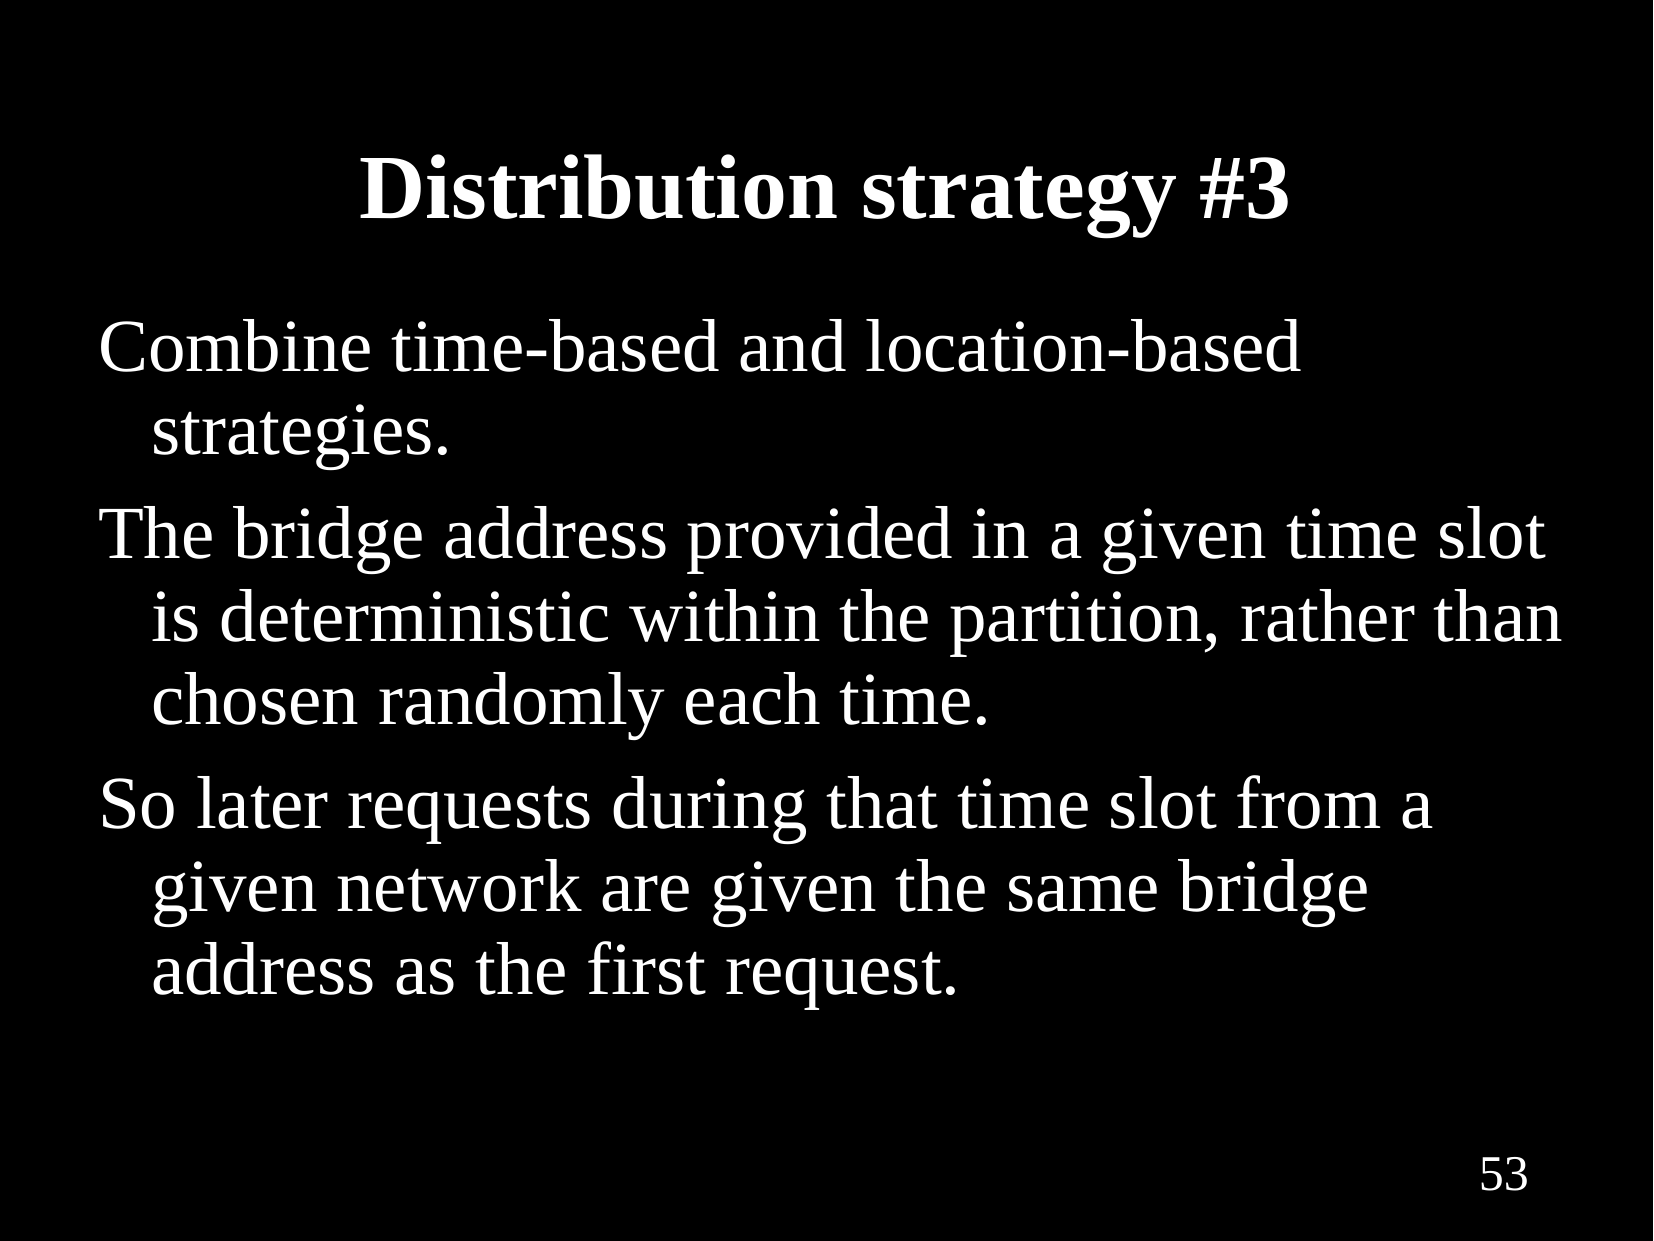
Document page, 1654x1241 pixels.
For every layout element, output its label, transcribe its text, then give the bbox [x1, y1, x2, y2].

title Distribution strategy #3 [120, 92, 1533, 283]
list Combine time-based and location-based strategies. The bridge address provided in a given time slot is deterministic within the partition, rather than chosen randomly each time. So later requests during that time slot from a given network are given the same bridge address as the first request. [80, 304, 1572, 1094]
